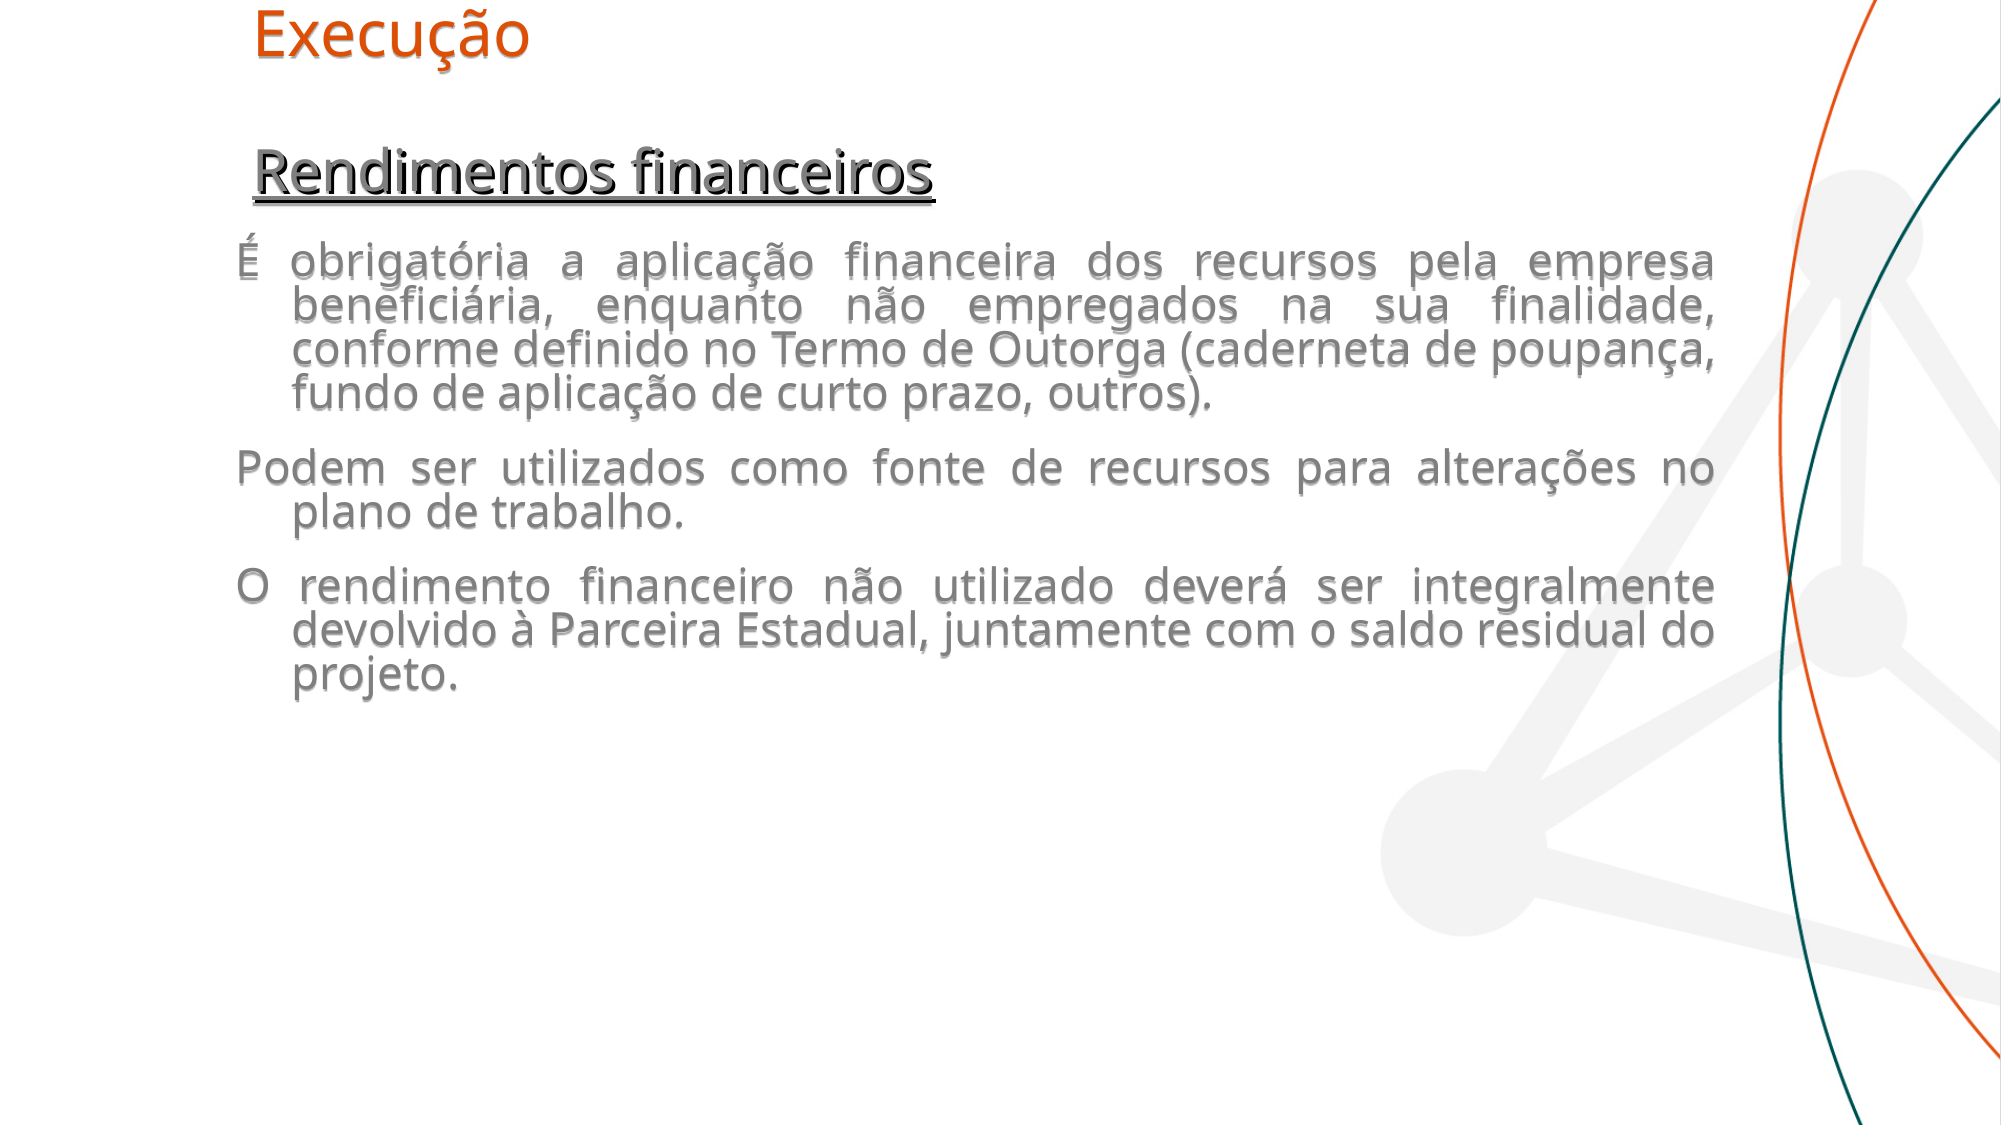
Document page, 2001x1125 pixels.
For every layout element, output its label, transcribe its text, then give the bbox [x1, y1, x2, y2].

text_box Execução [237, 0, 1250, 155]
text_box Rendimentos financeiros [237, 125, 1154, 212]
text_box É obrigatória a aplicação financeira dos recursos pela empresa beneficiária, enquanto não empregados na sua finalidade, conforme definido no Termo de Outorga (caderneta de poupança, fundo de aplicação de curto prazo, outros). Podem ser utilizados como fonte de recursos para alterações no plano de trabalho. O rendimento financeiro não utilizado deverá ser integralmente devolvido à Parceira Estadual, juntamente com o saldo residual do projeto. [220, 234, 1733, 717]
